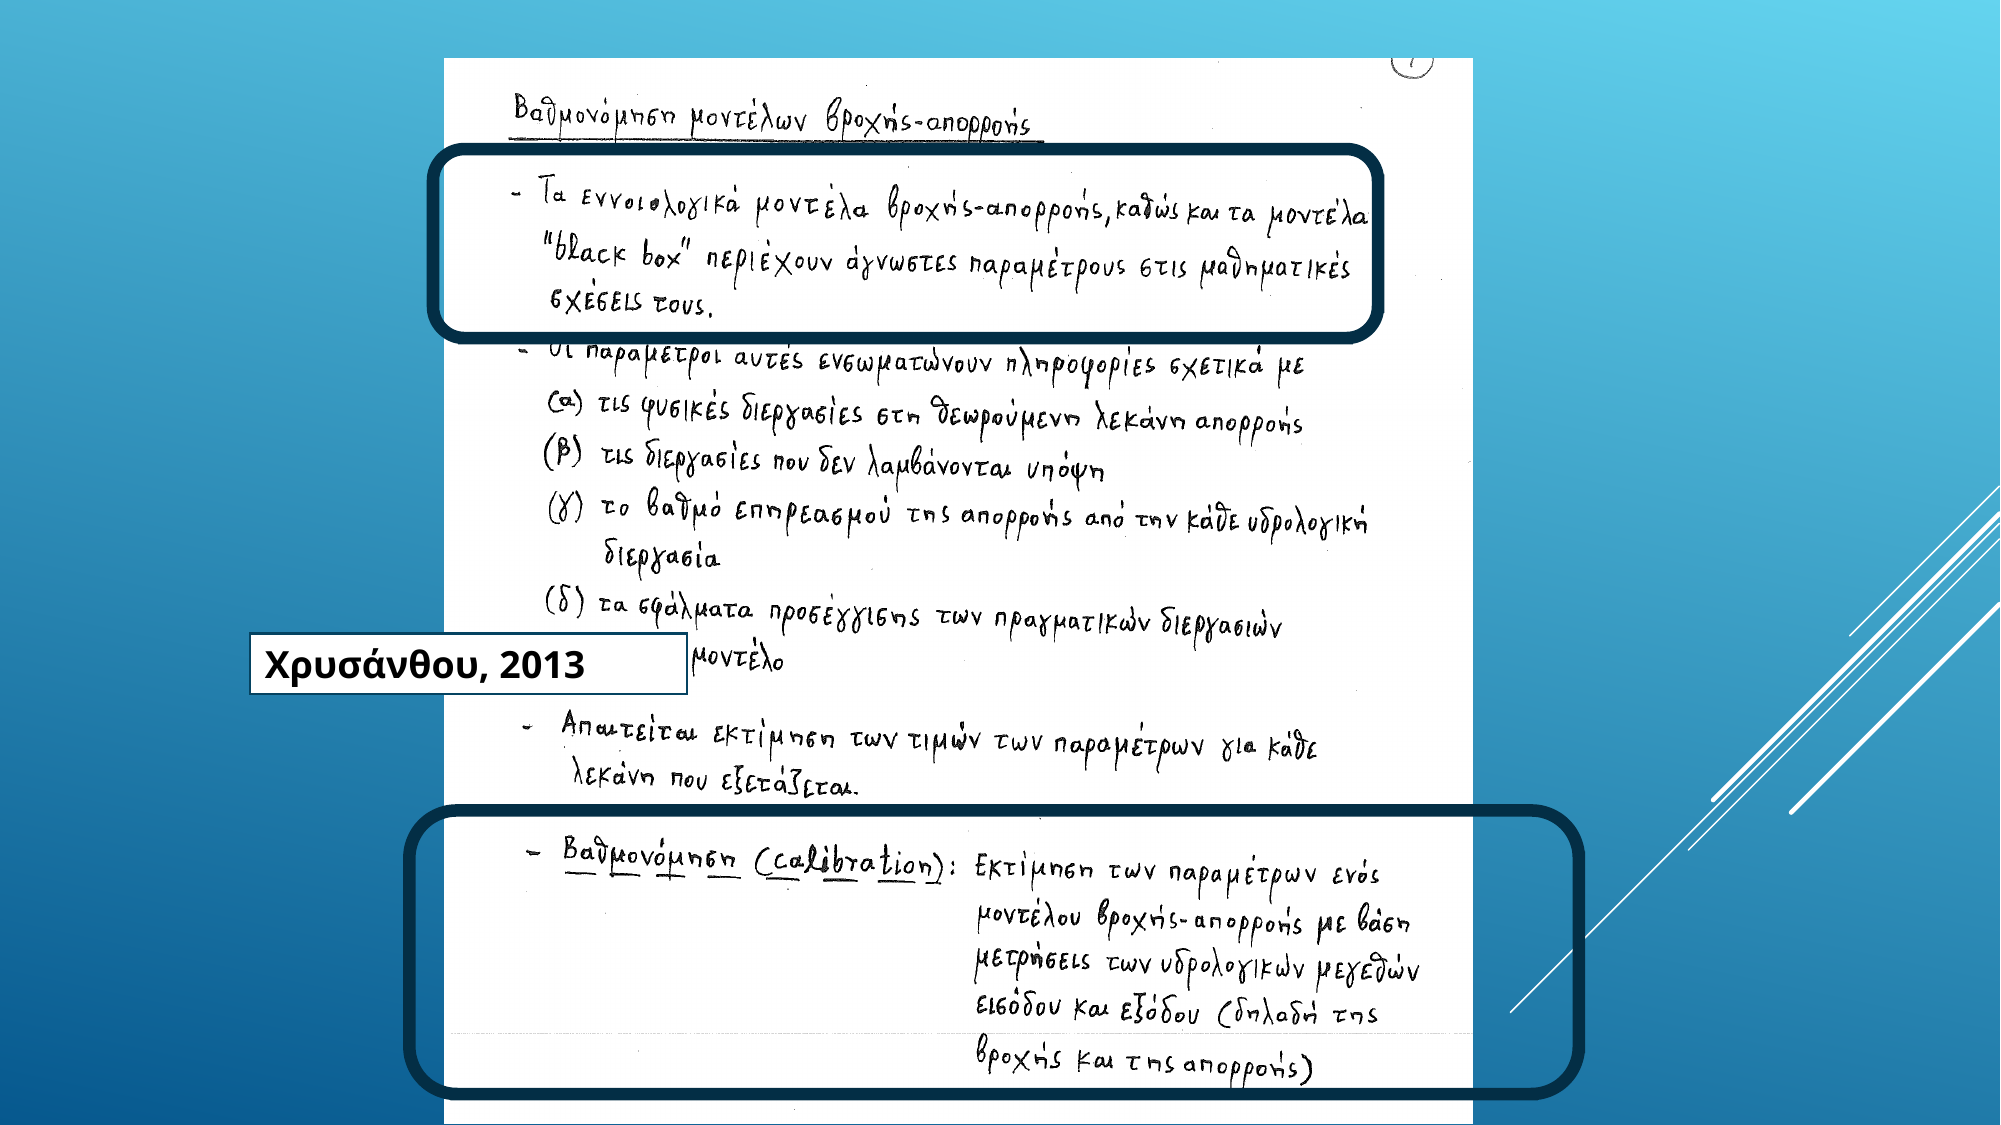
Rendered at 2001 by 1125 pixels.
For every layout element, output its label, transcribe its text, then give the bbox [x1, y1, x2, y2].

text_box Χρυσάνθου, 2013 [249, 633, 688, 694]
picture [444, 1100, 1473, 1124]
picture [444, 817, 1473, 1087]
picture [444, 156, 1371, 331]
picture [444, 58, 1473, 805]
